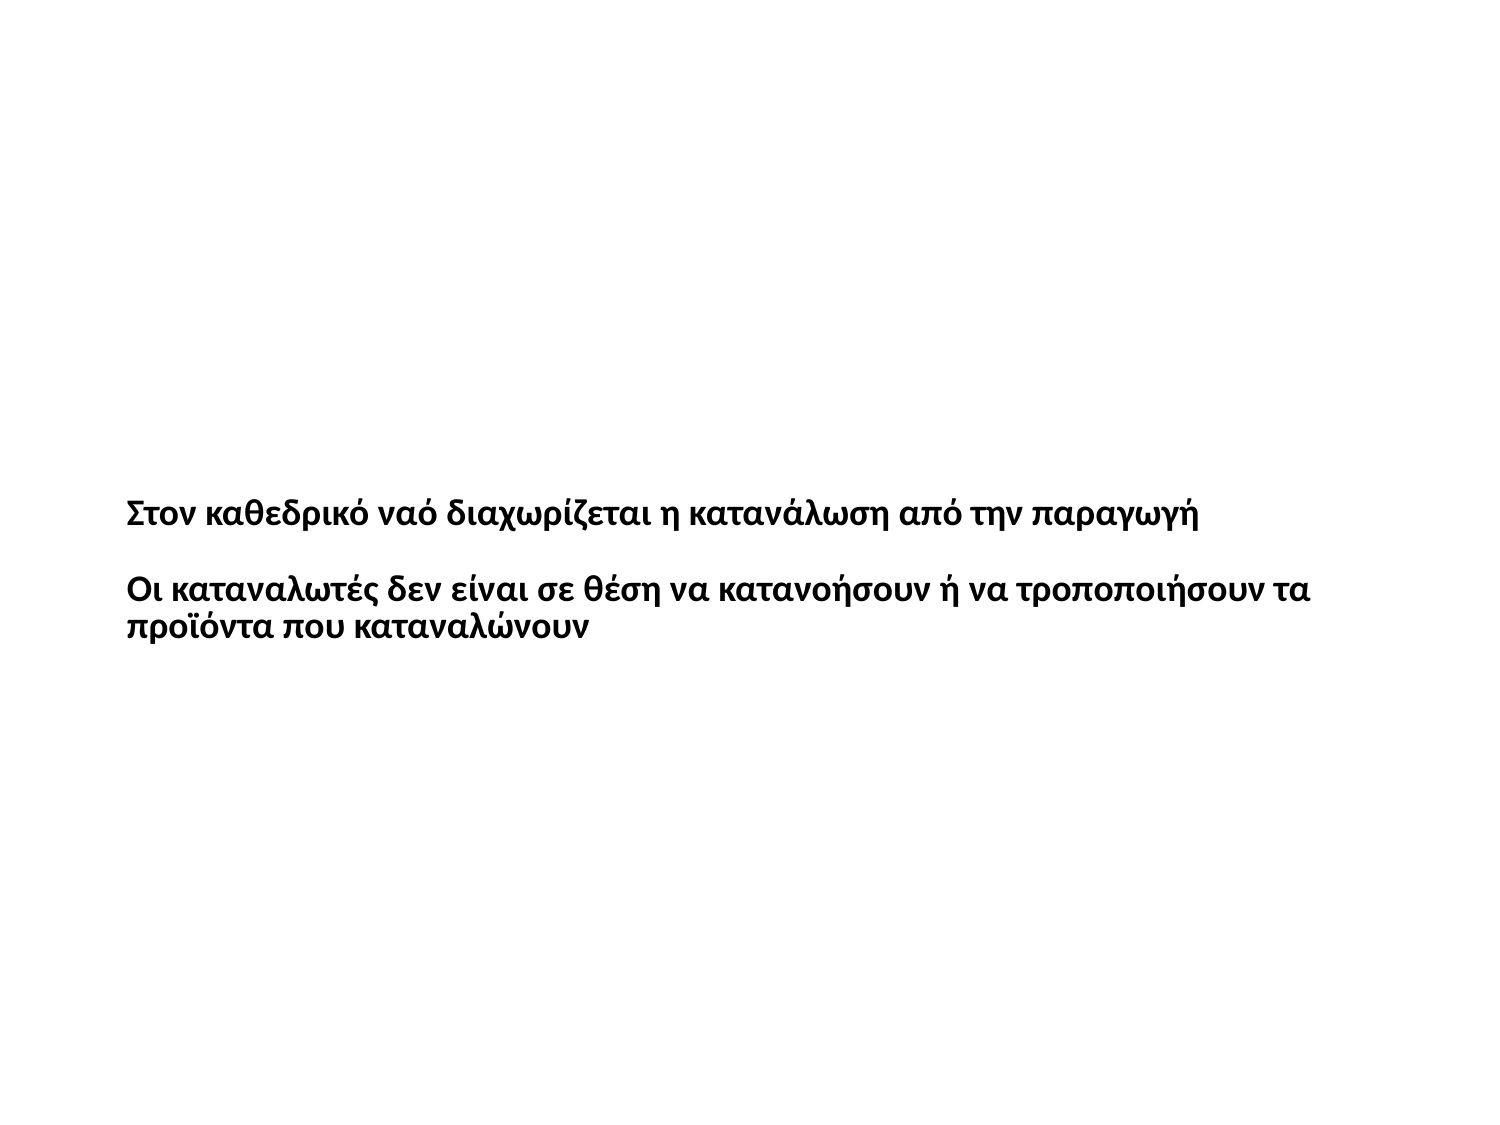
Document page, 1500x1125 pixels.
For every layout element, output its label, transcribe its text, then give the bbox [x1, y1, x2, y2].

text_box Στον καθεδρικό ναό διαχωρίζεται η κατανάλωση από την παραγωγή Οι καταναλωτές δεν είναι σε θέση να κατανοήσουν ή να τροποποιήσουν τα προϊόντα που καταναλώνουν [112, 490, 1482, 680]
